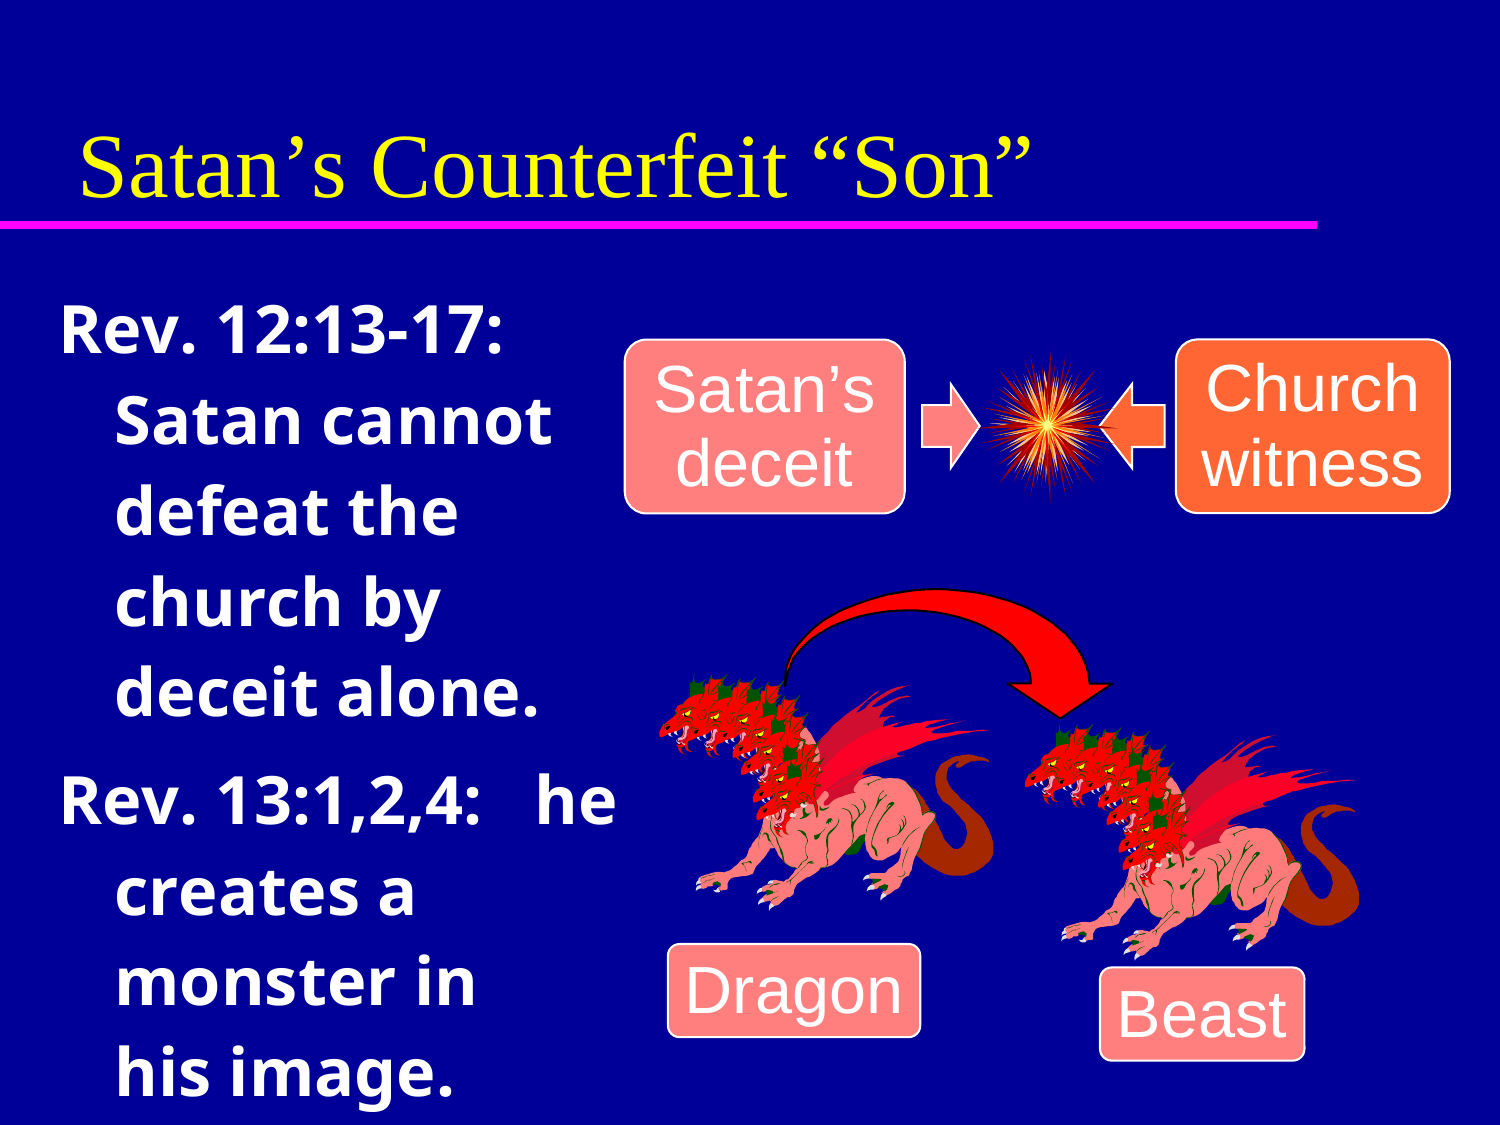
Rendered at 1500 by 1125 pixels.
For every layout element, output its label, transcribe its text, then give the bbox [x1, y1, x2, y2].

text_box [1025, 723, 1360, 961]
text_box Beast [1100, 967, 1305, 1061]
text_box Satan’s deceit [624, 339, 905, 514]
text_box [922, 350, 1165, 502]
text_box Dragon [667, 943, 921, 1038]
list Rev. 12:13-17: Satan cannot defeat the church by deceit alone. Rev. 13:1,2,4: he creates a monster in his image. [43, 274, 638, 1051]
text_box [784, 589, 1113, 719]
title Satan’s Counterfeit “Son” [62, 43, 1338, 225]
text_box [659, 673, 994, 911]
text_box Church witness [1175, 339, 1450, 514]
